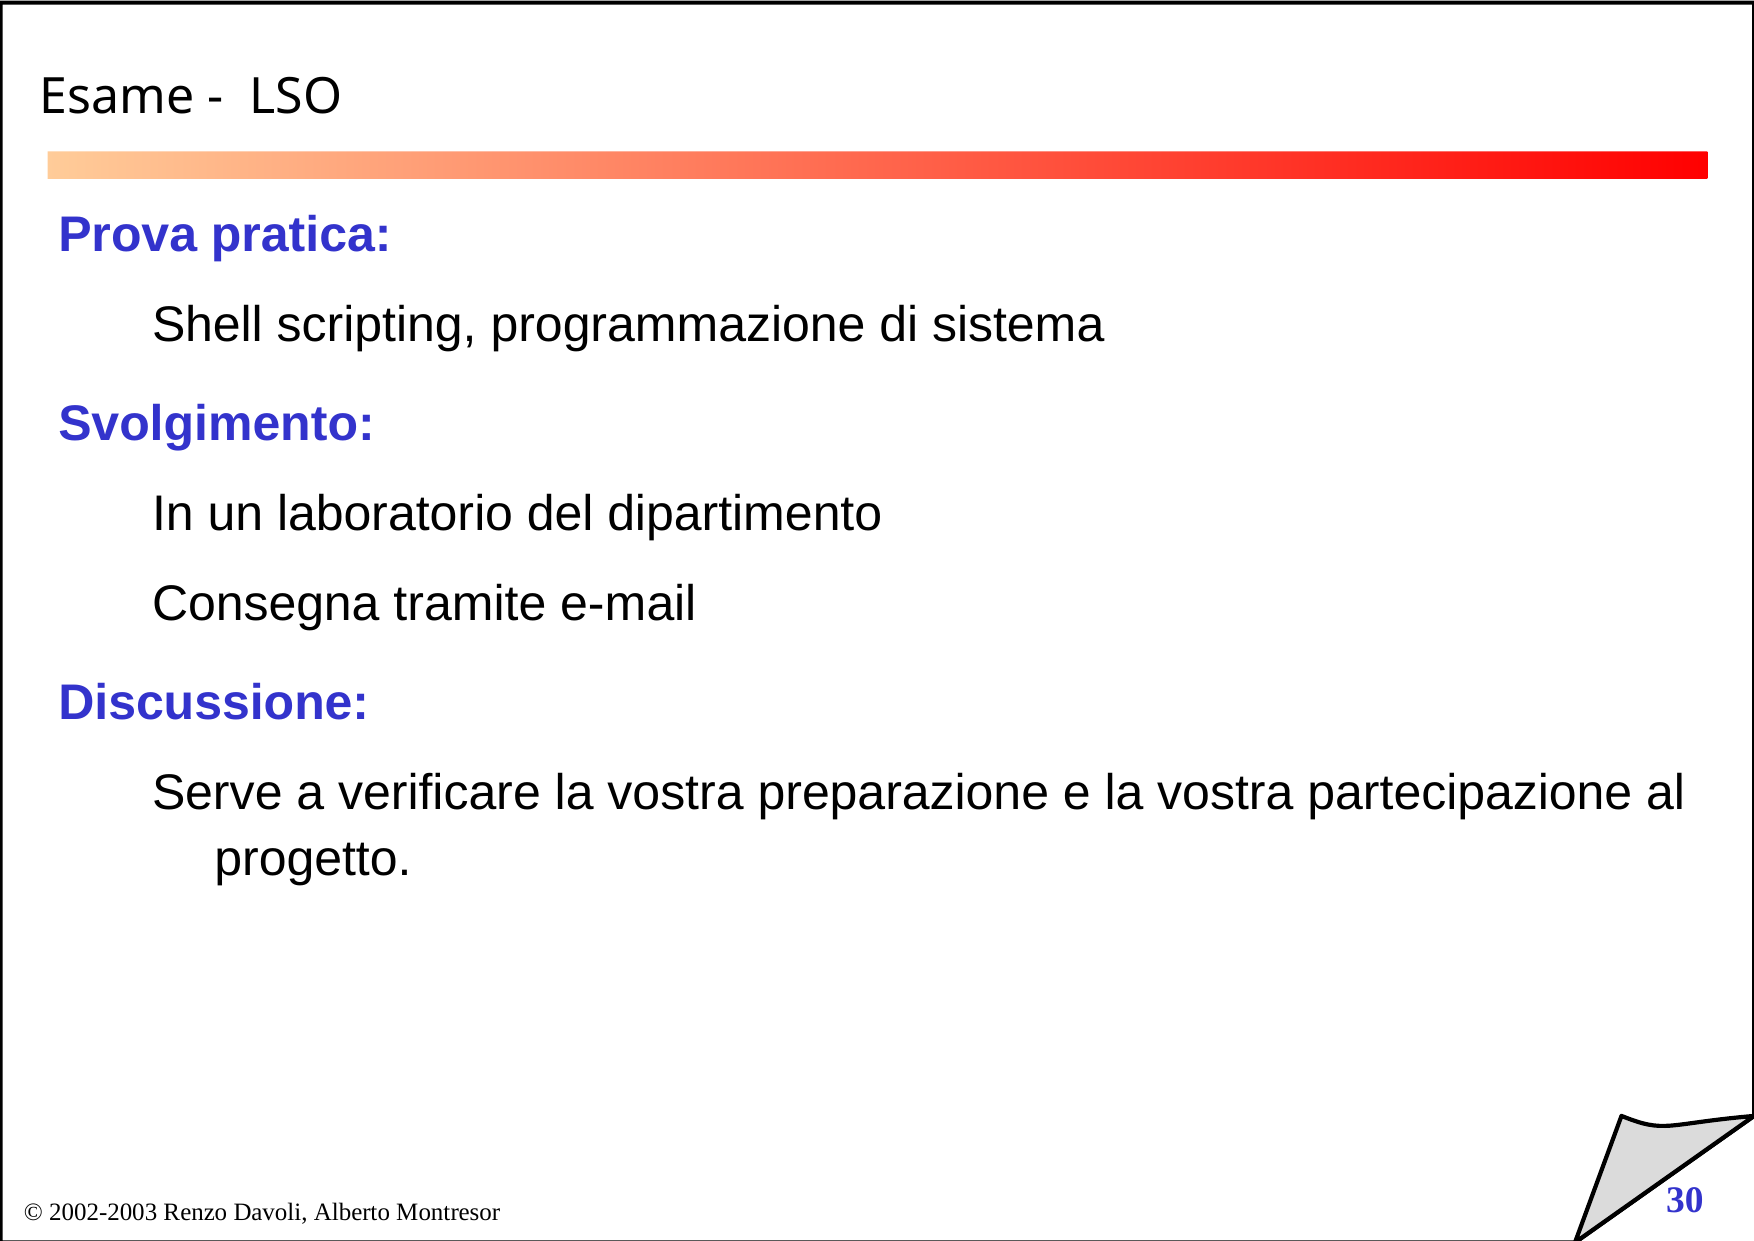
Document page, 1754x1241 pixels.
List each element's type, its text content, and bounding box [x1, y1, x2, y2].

title Esame - LSO [40, 48, 1714, 144]
list Prova pratica: Shell scripting, programmazione di sistema Svolgimento: In un laboratorio del dipartimento Consegna tramite e-mail Discussione: Serve a verificare la vostra preparazione e la vostra partecipazione al progetto. [58, 206, 1696, 997]
